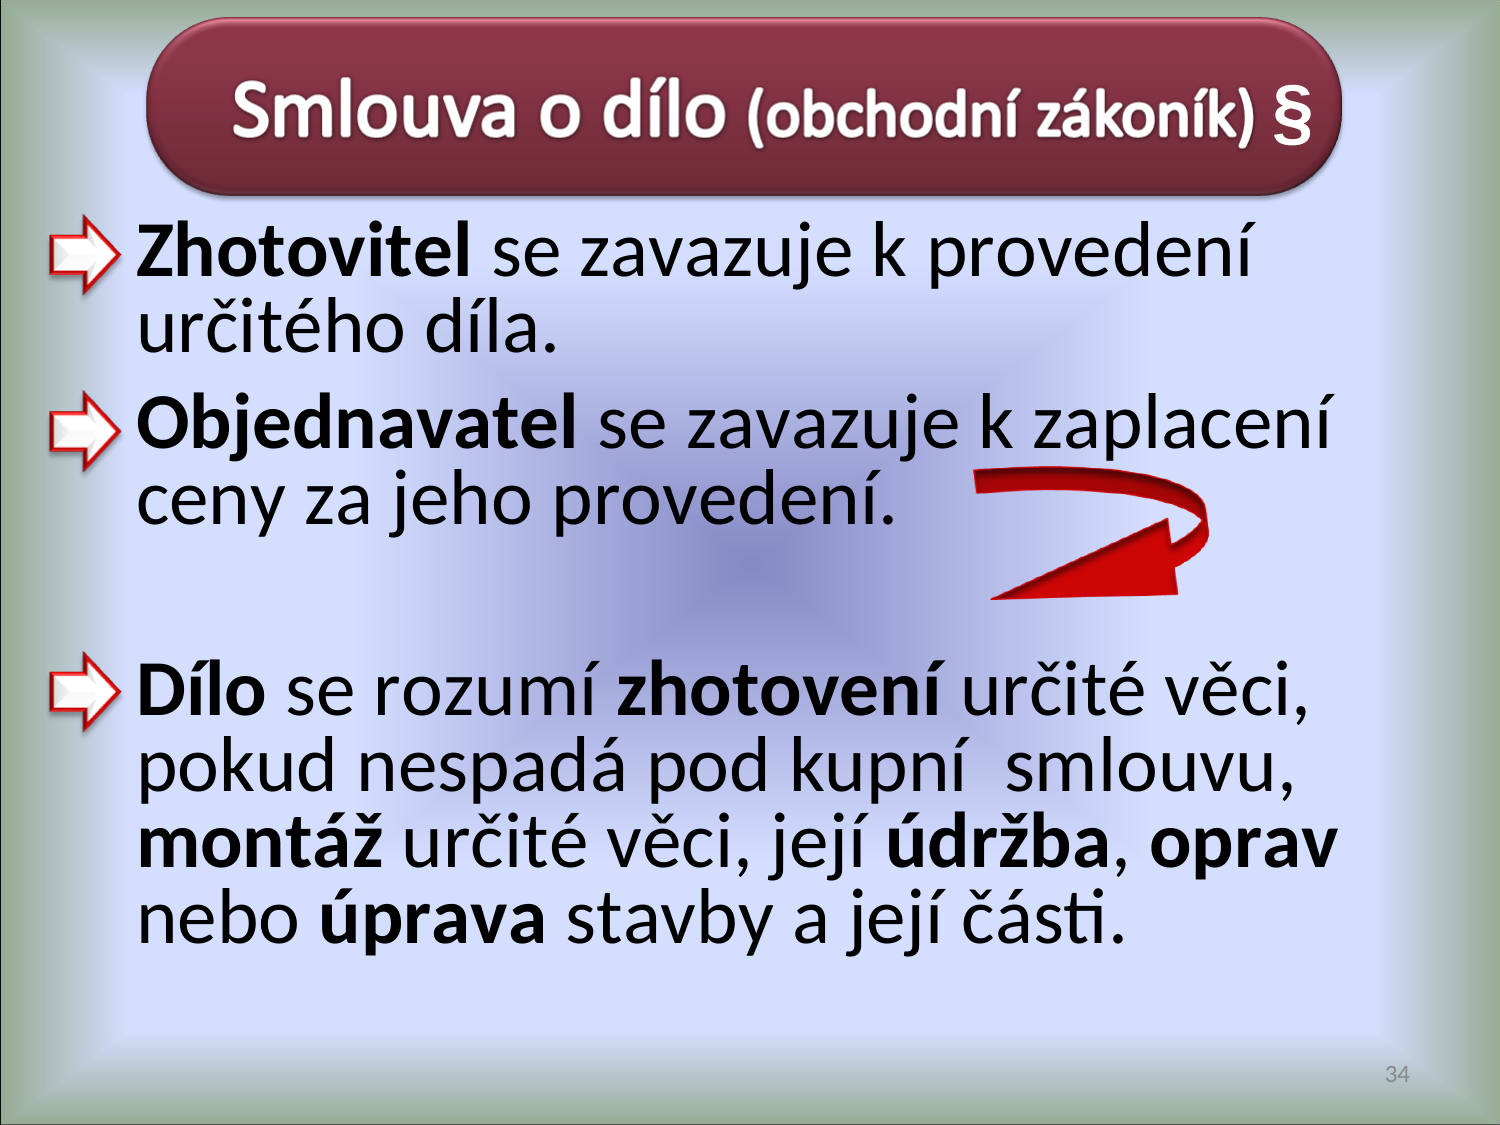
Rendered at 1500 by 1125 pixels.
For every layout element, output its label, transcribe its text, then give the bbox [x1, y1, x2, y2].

text_box <číslo> [1074, 1042, 1426, 1103]
text_box § [1258, 54, 1330, 161]
picture [0, 0, 1500, 1125]
list Zhotovitel se zavazuje k provedení určitého díla. Objednavatel se zavazuje k zaplacení ceny za jeho provedení. Dílo se rozumí zhotovení určité věci, pokud nespadá pod kupní smlouvu, montáž určité věci, její údržba, oprav nebo úprava stavby a její části. [64, 208, 1437, 1063]
